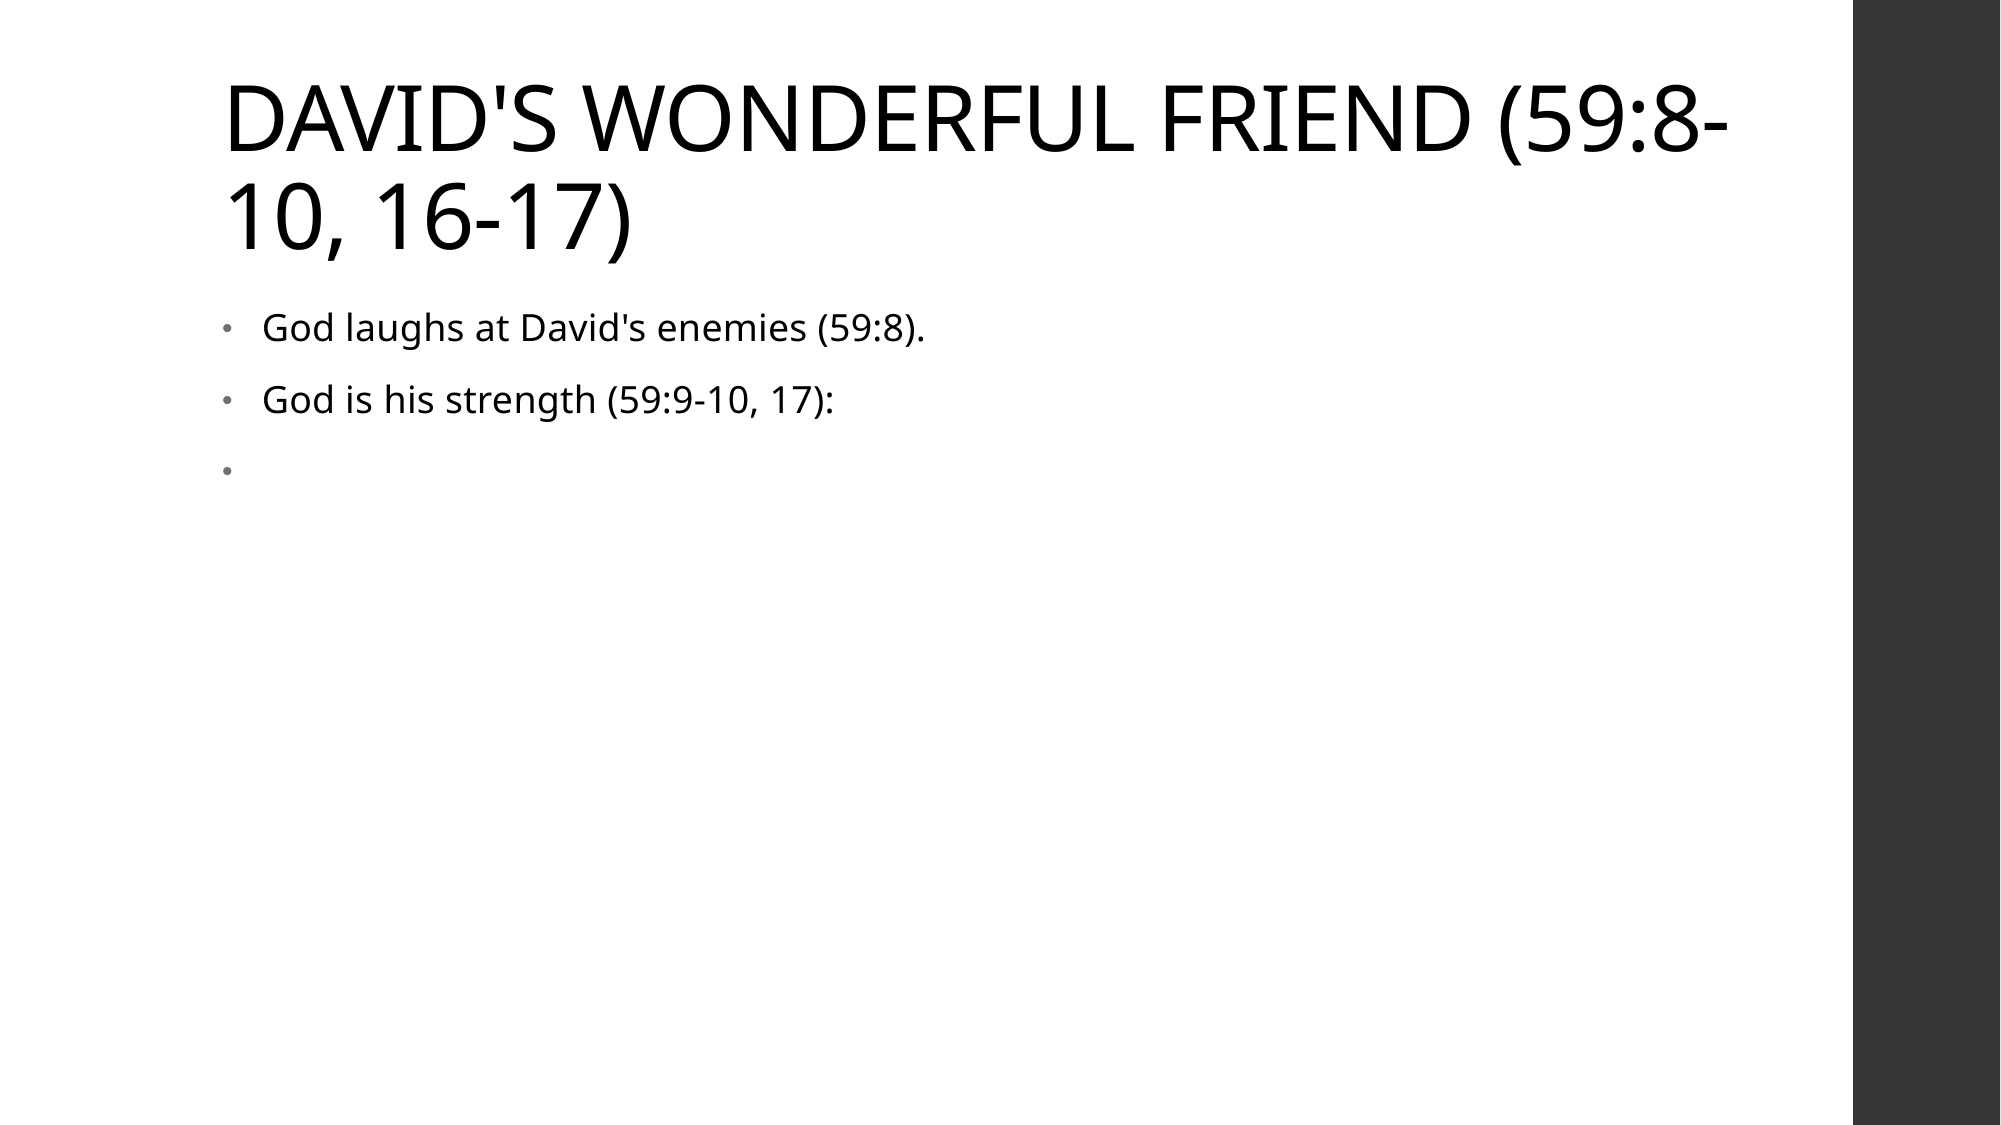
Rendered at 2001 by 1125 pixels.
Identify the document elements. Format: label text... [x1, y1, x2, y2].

title DAVID'S WONDERFUL FRIEND (59:8-10, 16-17) [206, 60, 1797, 278]
list God laughs at David's enemies (59:8). God is his strength (59:9-10, 17): [206, 299, 1617, 1014]
